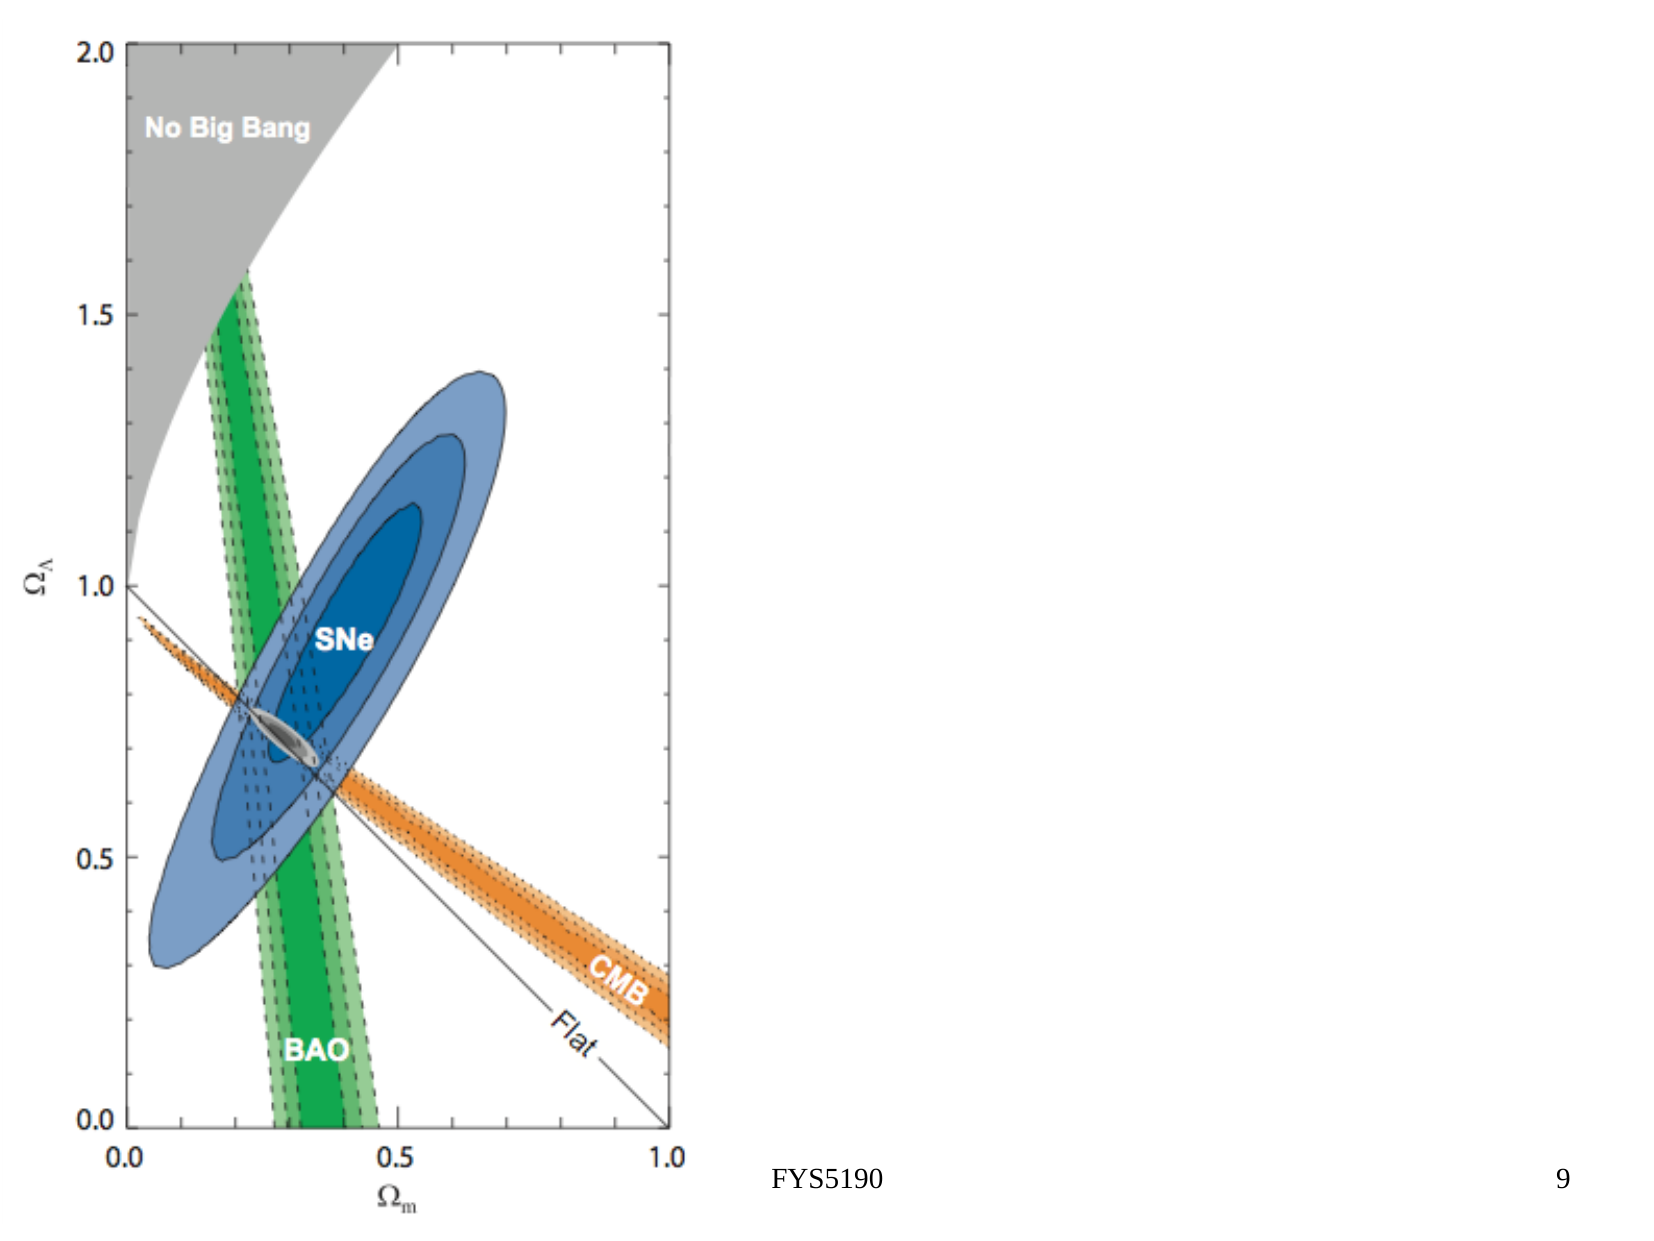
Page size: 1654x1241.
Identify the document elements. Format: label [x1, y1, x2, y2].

picture [1, 19, 733, 1224]
